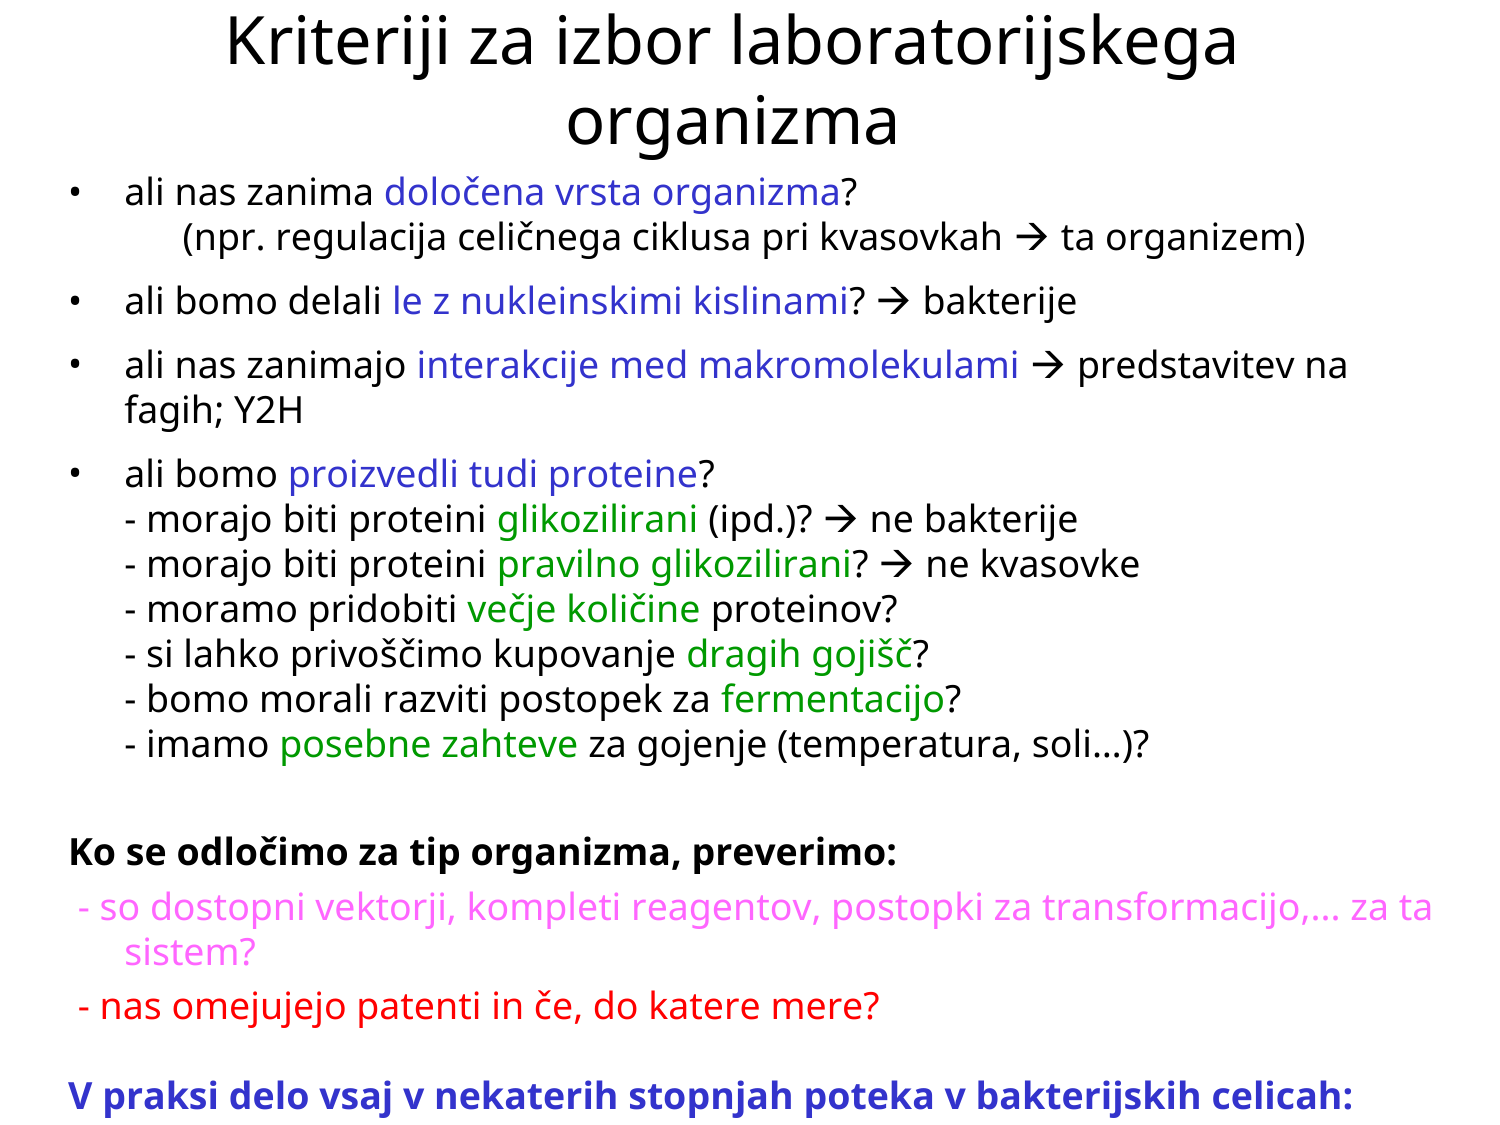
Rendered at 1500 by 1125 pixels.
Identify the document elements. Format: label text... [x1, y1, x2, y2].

title Kriteriji za izbor laboratorijskega organizma [99, 0, 1367, 160]
text_box ali nas zanima določena vrsta organizma? (npr. regulacija celičnega ciklusa pri kvasovkah  ta organizem) ali bomo delali le z nukleinskimi kislinami?  bakterije ali nas zanimajo interakcije med makromolekulami  predstavitev na fagih; Y2H ali bomo proizvedli tudi proteine? - morajo biti proteini glikozilirani (ipd.)?  ne bakterije - morajo biti proteini pravilno glikozilirani?  ne kvasovke - moramo pridobiti večje količine proteinov? - si lahko privoščimo kupovanje dragih gojišč? - bomo morali razviti postopek za fermentacijo? - imamo posebne zahteve za gojenje (temperatura, soli…)? Ko se odločimo za tip organizma, preverimo: - so dostopni vektorji, kompleti reagentov, postopki za transformacijo,... za ta sistem? - nas omejujejo patenti in če, do katere mere? V praksi delo vsaj v nekaterih stopnjah poteka v bakterijskih celicah: potrebno je poznavanje njihovih osnovnih lastnosti. [53, 160, 1459, 1125]
